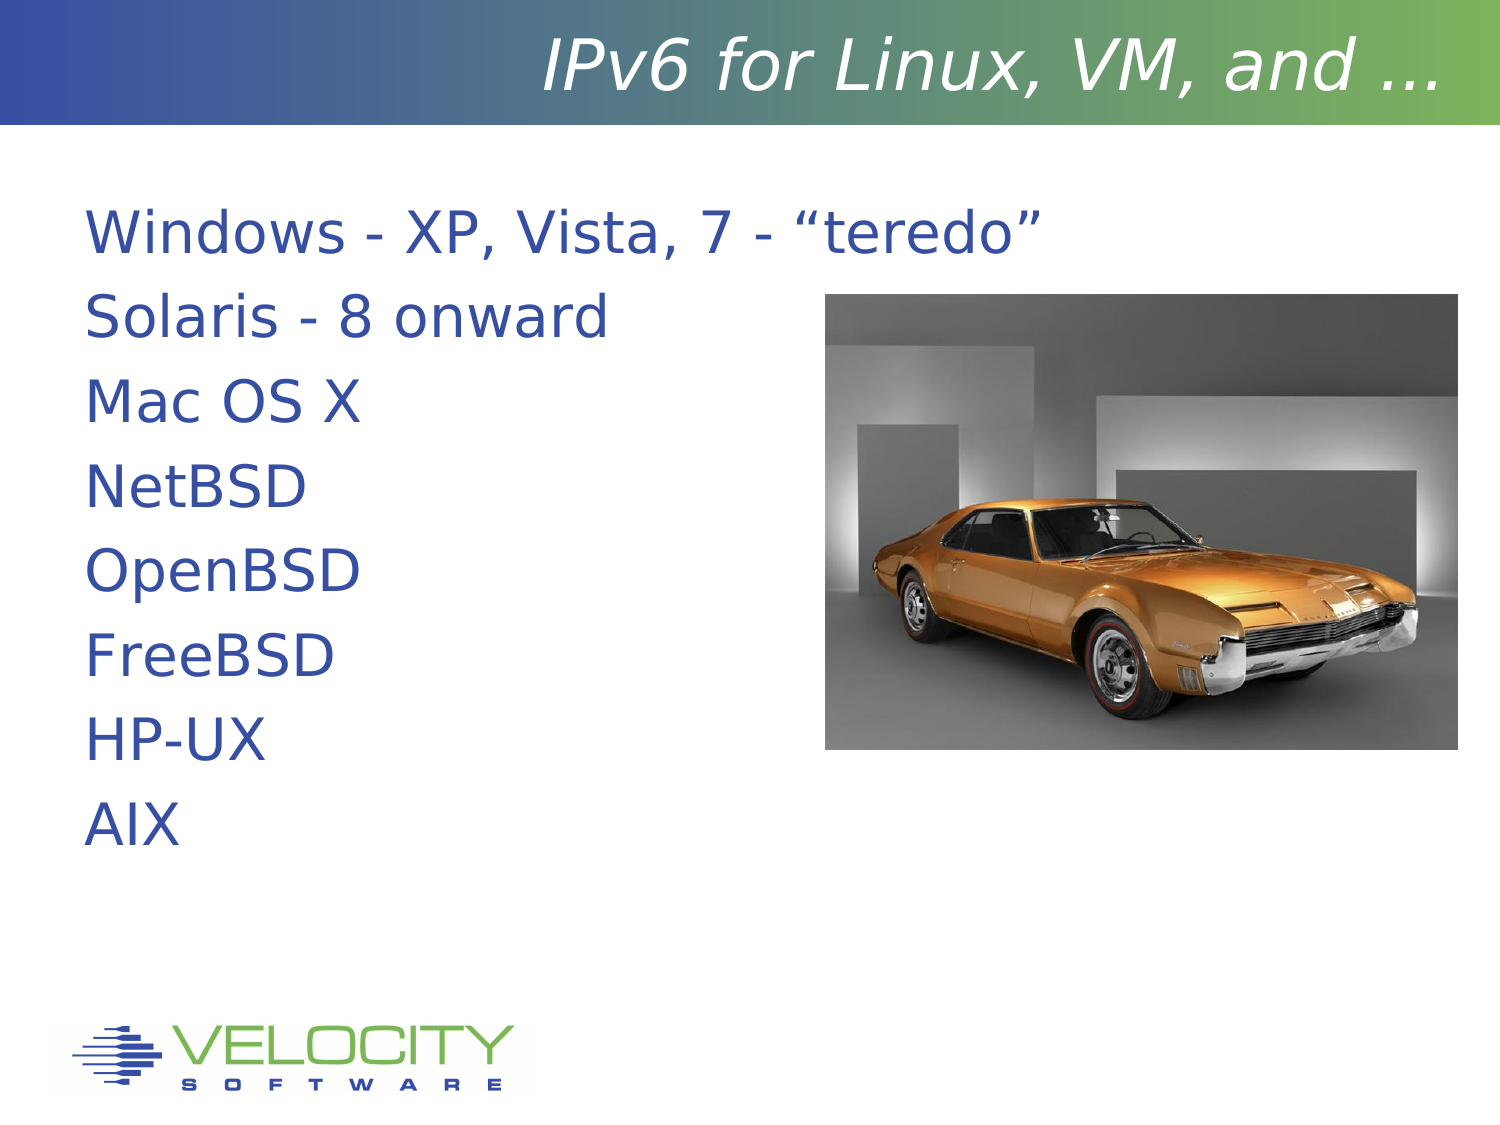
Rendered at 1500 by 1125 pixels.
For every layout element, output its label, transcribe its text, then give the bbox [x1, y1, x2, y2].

title IPv6 for Linux, VM, and ... [62, 12, 1463, 113]
picture [50, 1021, 538, 1094]
picture [825, 294, 1458, 751]
list Windows - XP, Vista, 7 - “teredo” Solaris - 8 onward Mac OS X NetBSD OpenBSD FreeBSD HP-UX AIX [70, 187, 1438, 988]
